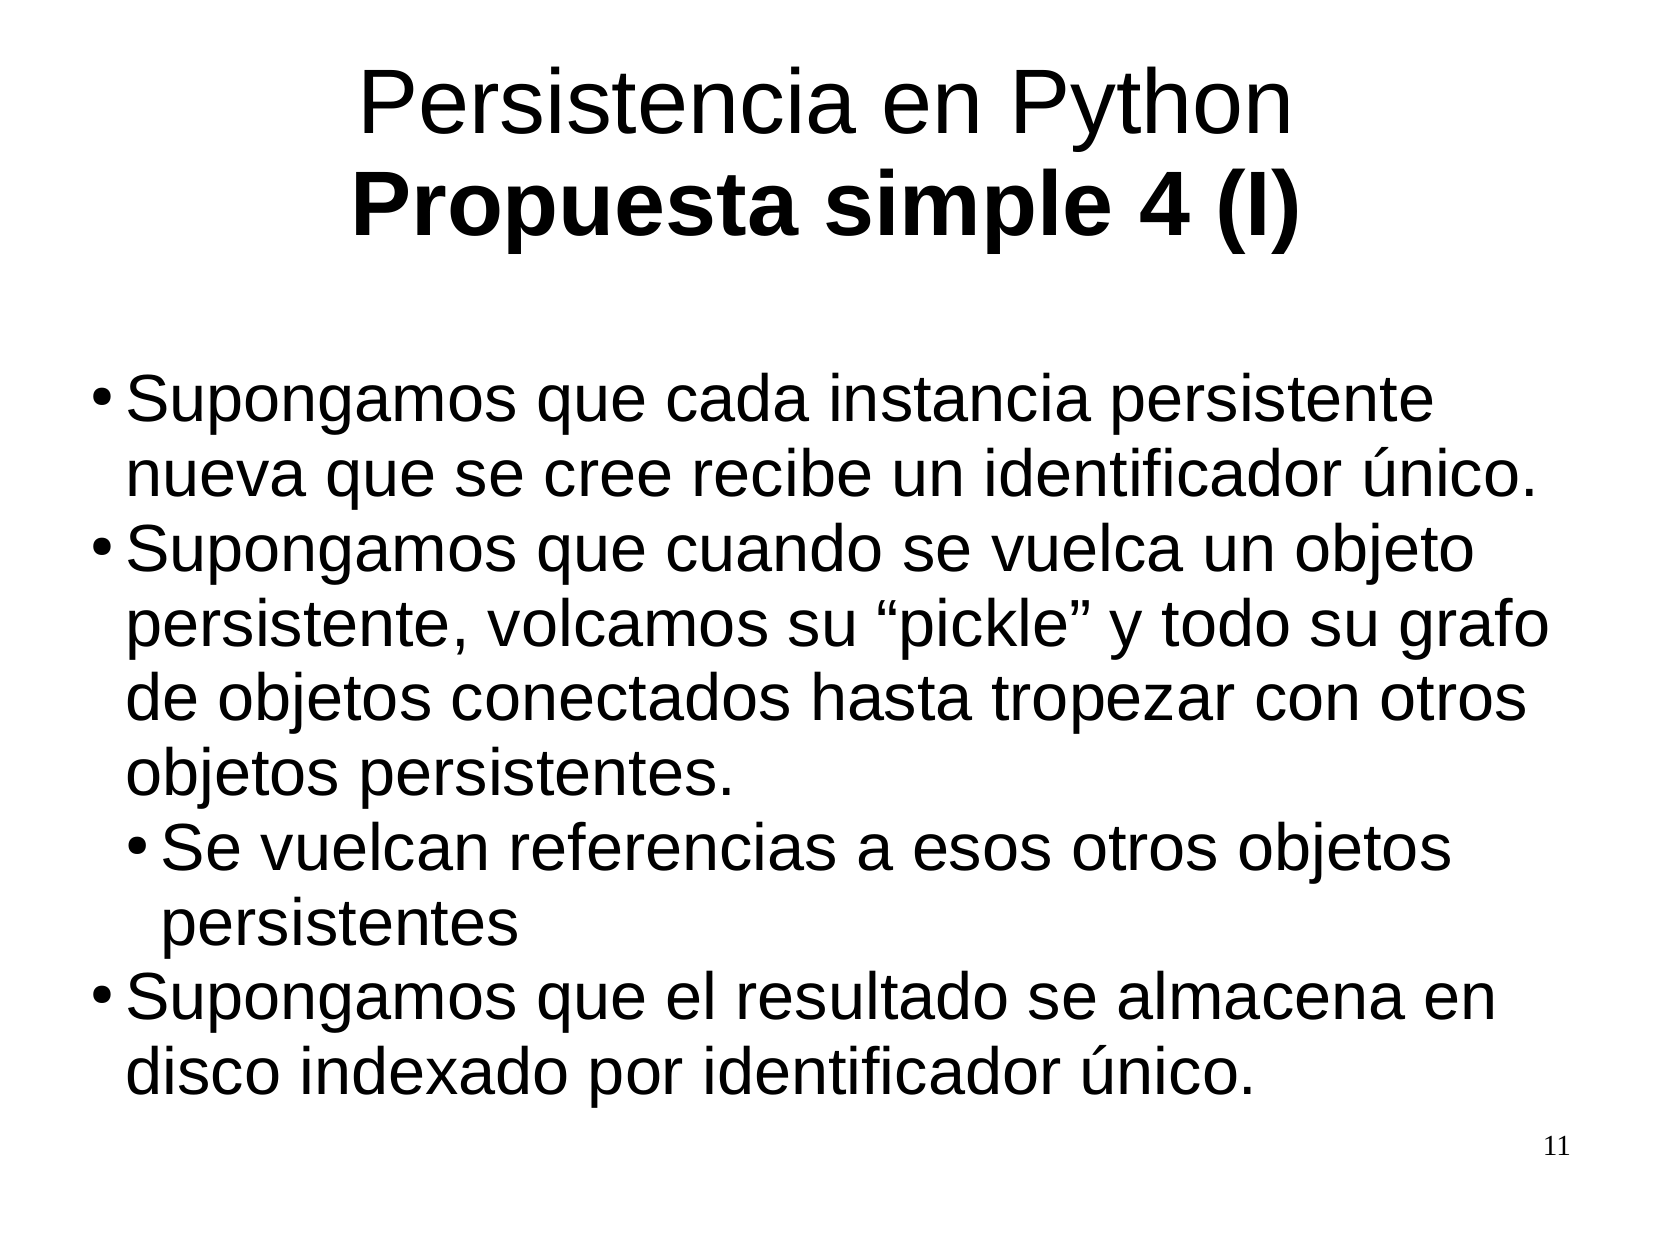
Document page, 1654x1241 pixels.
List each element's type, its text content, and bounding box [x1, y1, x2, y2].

subtitle Supongamos que cada instancia persistente nueva que se cree recibe un identificador único. Supongamos que cuando se vuelca un objeto persistente, volcamos su “pickle” y todo su grafo de objetos conectados hasta tropezar con otros objetos persistentes. Se vuelcan referencias a esos otros objetos persistentes Supongamos que el resultado se almacena en disco indexado por identificador único. [90, 255, 1579, 1216]
text_box [82, 49, 1571, 1010]
